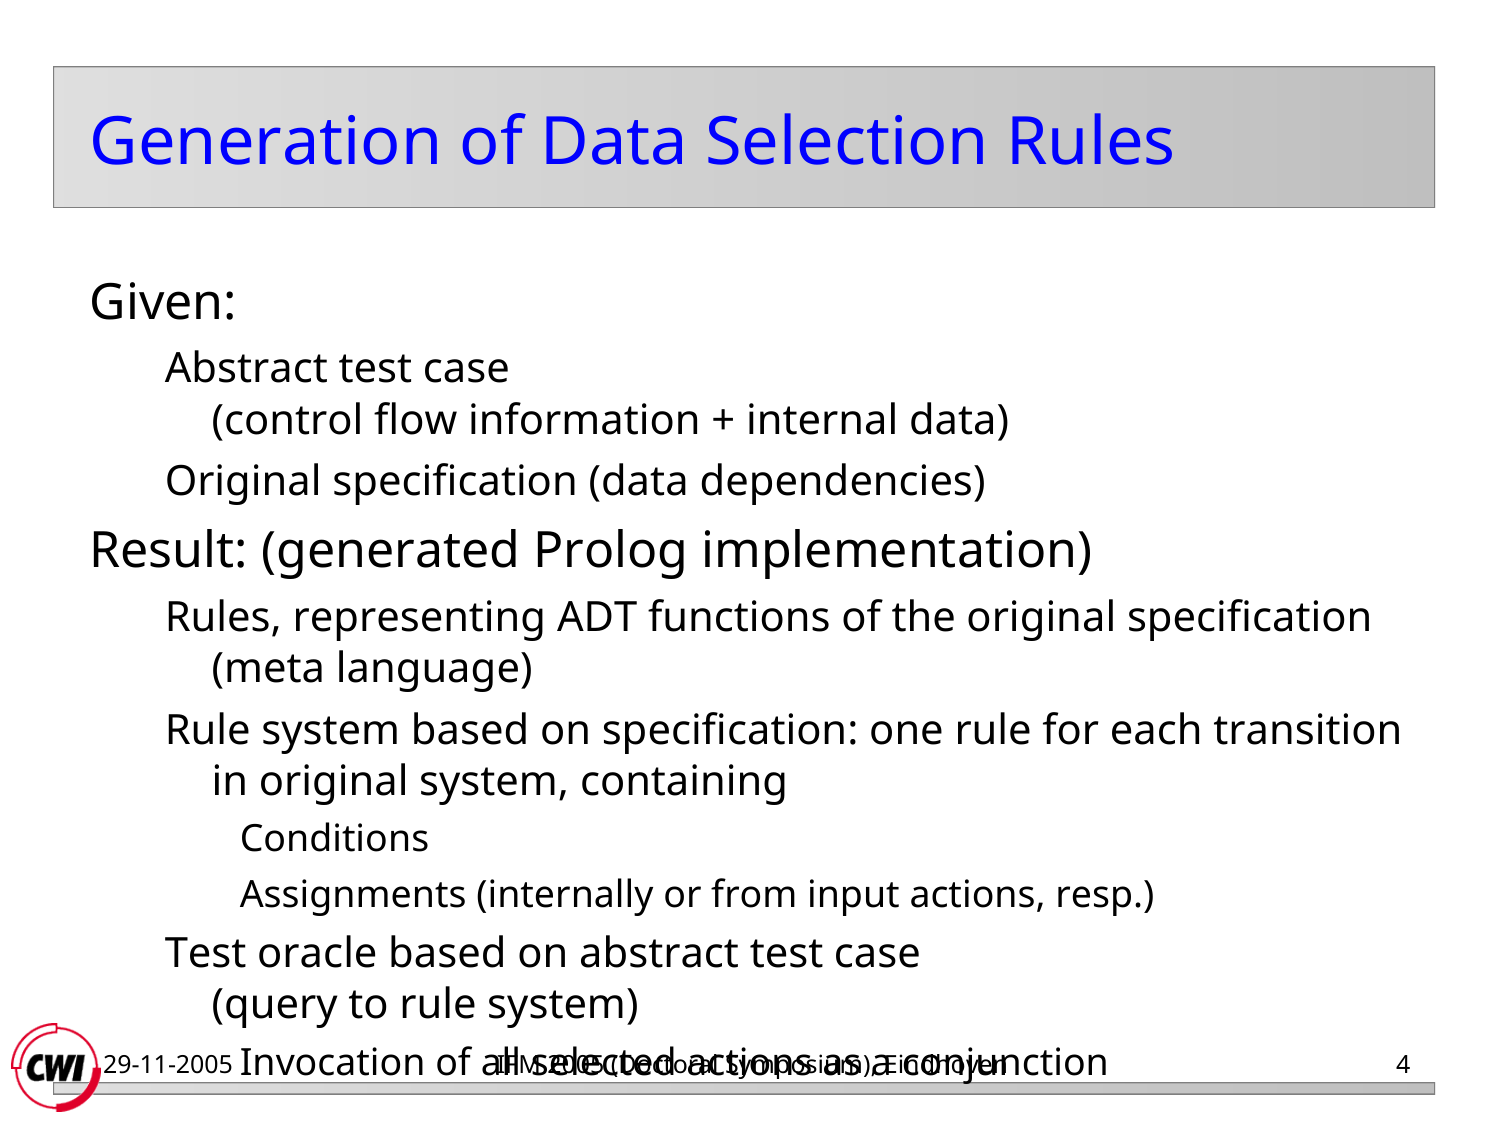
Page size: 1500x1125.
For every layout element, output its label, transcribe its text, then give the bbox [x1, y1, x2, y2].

list Given: Abstract test case (control flow information + internal data) Original specification (data dependencies) Result: (generated Prolog implementation) Rules, representing ADT functions of the original specification (meta language) Rule system based on specification: one rule for each transition in original system, containing Conditions Assignments (internally or from input actions, resp.) Test oracle based on abstract test case (query to rule system) Invocation of all selected actions as a conjunction [75, 262, 1426, 1035]
title Generation of Data Selection Rules [75, 45, 1426, 233]
picture [11, 1023, 101, 1112]
